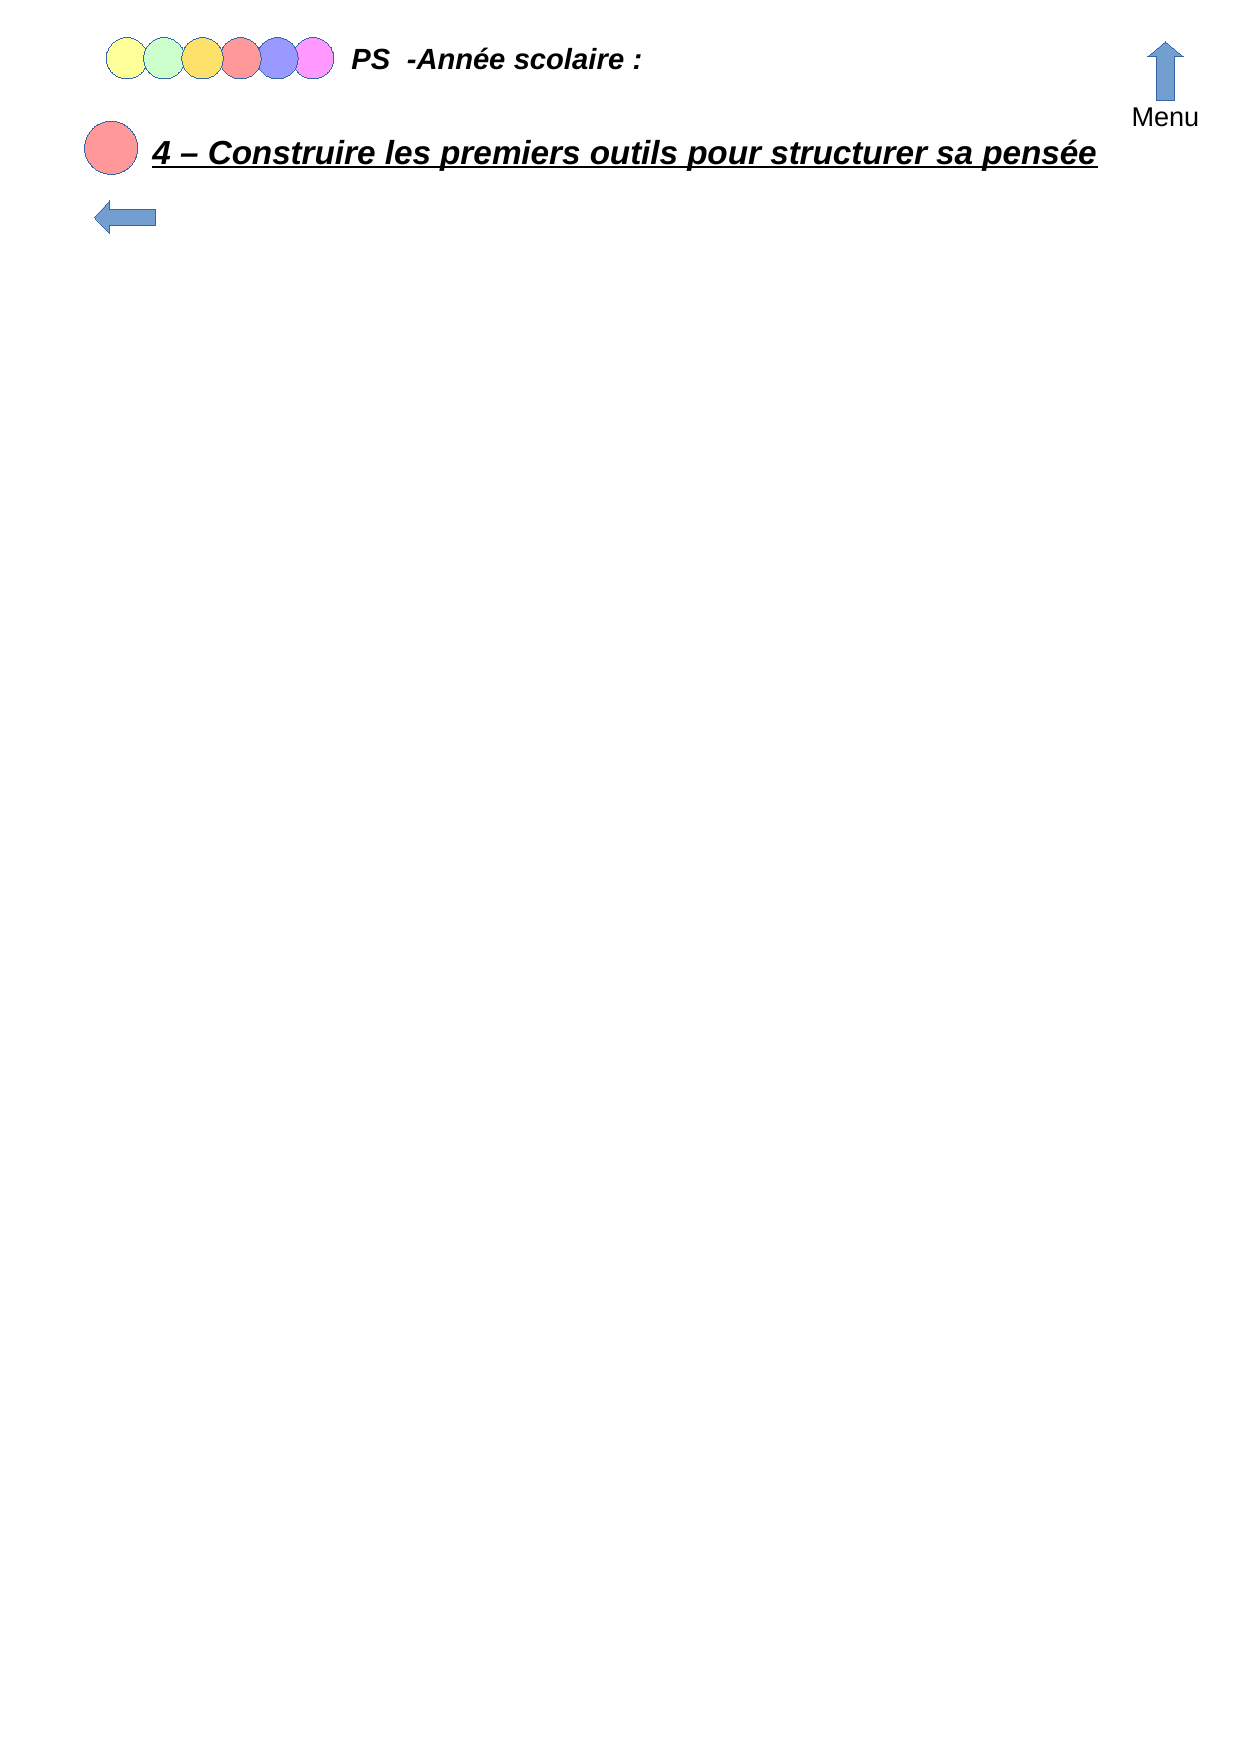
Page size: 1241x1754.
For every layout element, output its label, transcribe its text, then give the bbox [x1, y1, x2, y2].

text_box Menu [1147, 41, 1184, 101]
text_box [94, 200, 156, 234]
text_box 4 – Construire les premiers outils pour structurer sa pensée [137, 127, 1205, 179]
text_box PS -Année scolaire : [336, 35, 1058, 86]
text_box [84, 121, 138, 175]
text_box [106, 37, 334, 79]
